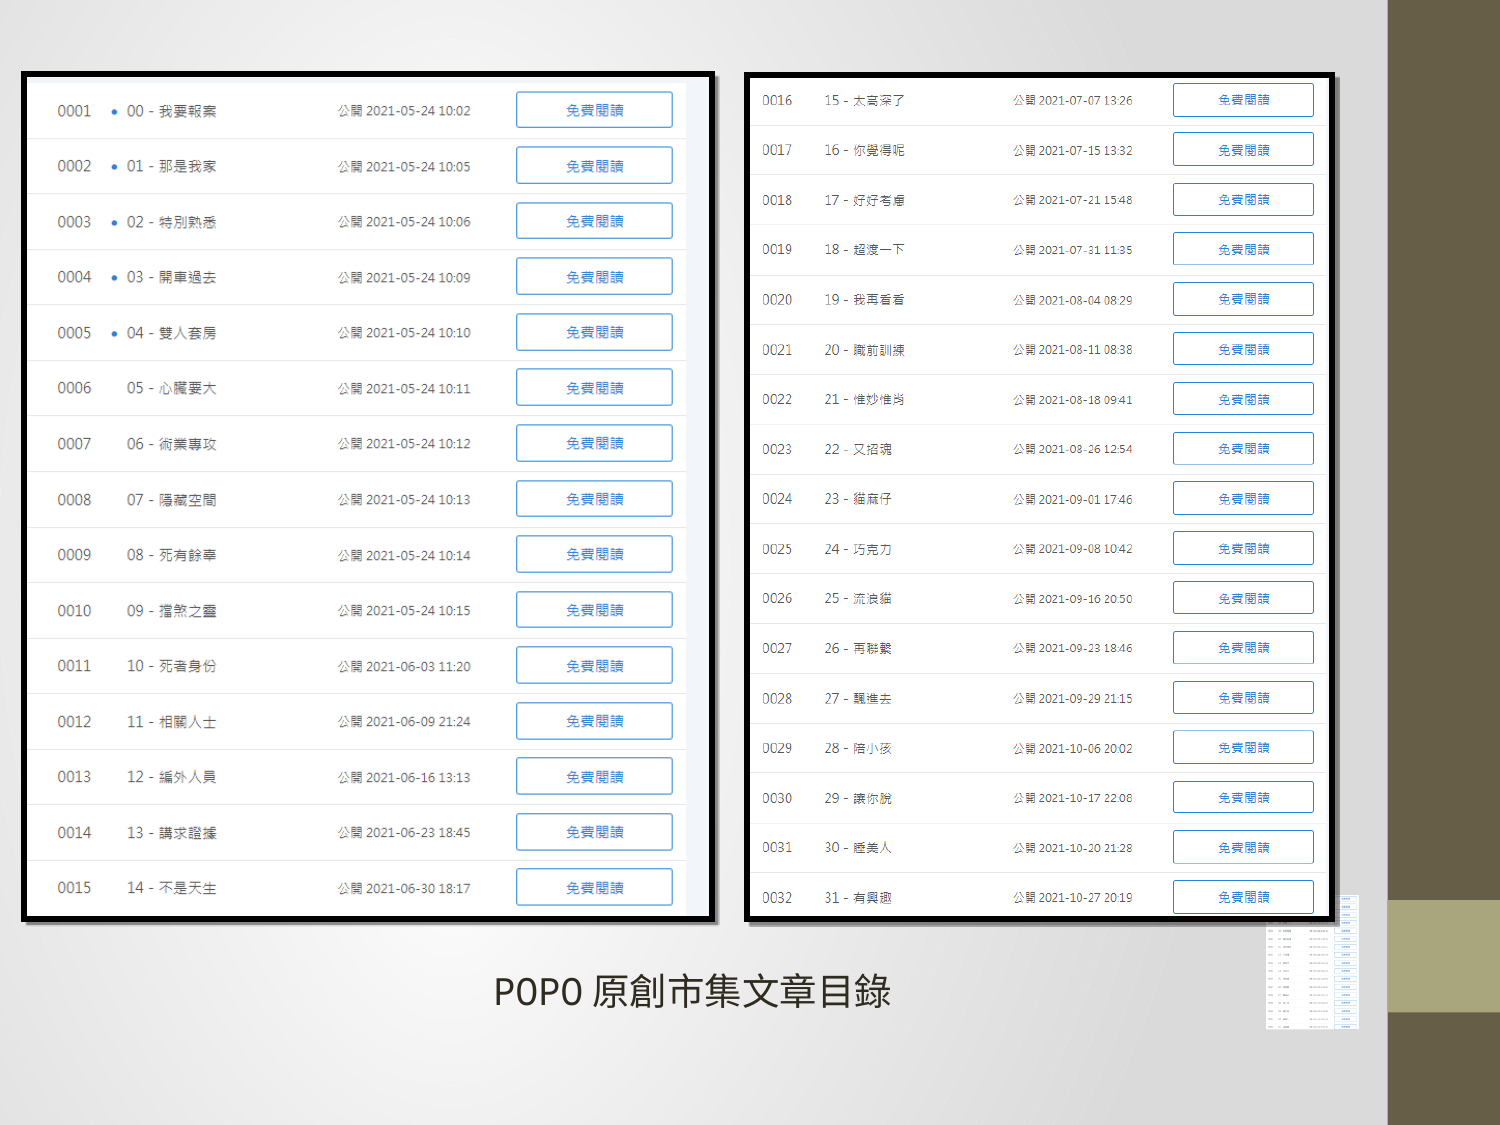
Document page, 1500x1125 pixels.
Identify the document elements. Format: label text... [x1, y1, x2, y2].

picture [750, 78, 1329, 917]
picture [1266, 895, 1359, 1030]
picture [27, 77, 709, 917]
text_box POPO原創市集文章目錄 [478, 960, 939, 1021]
